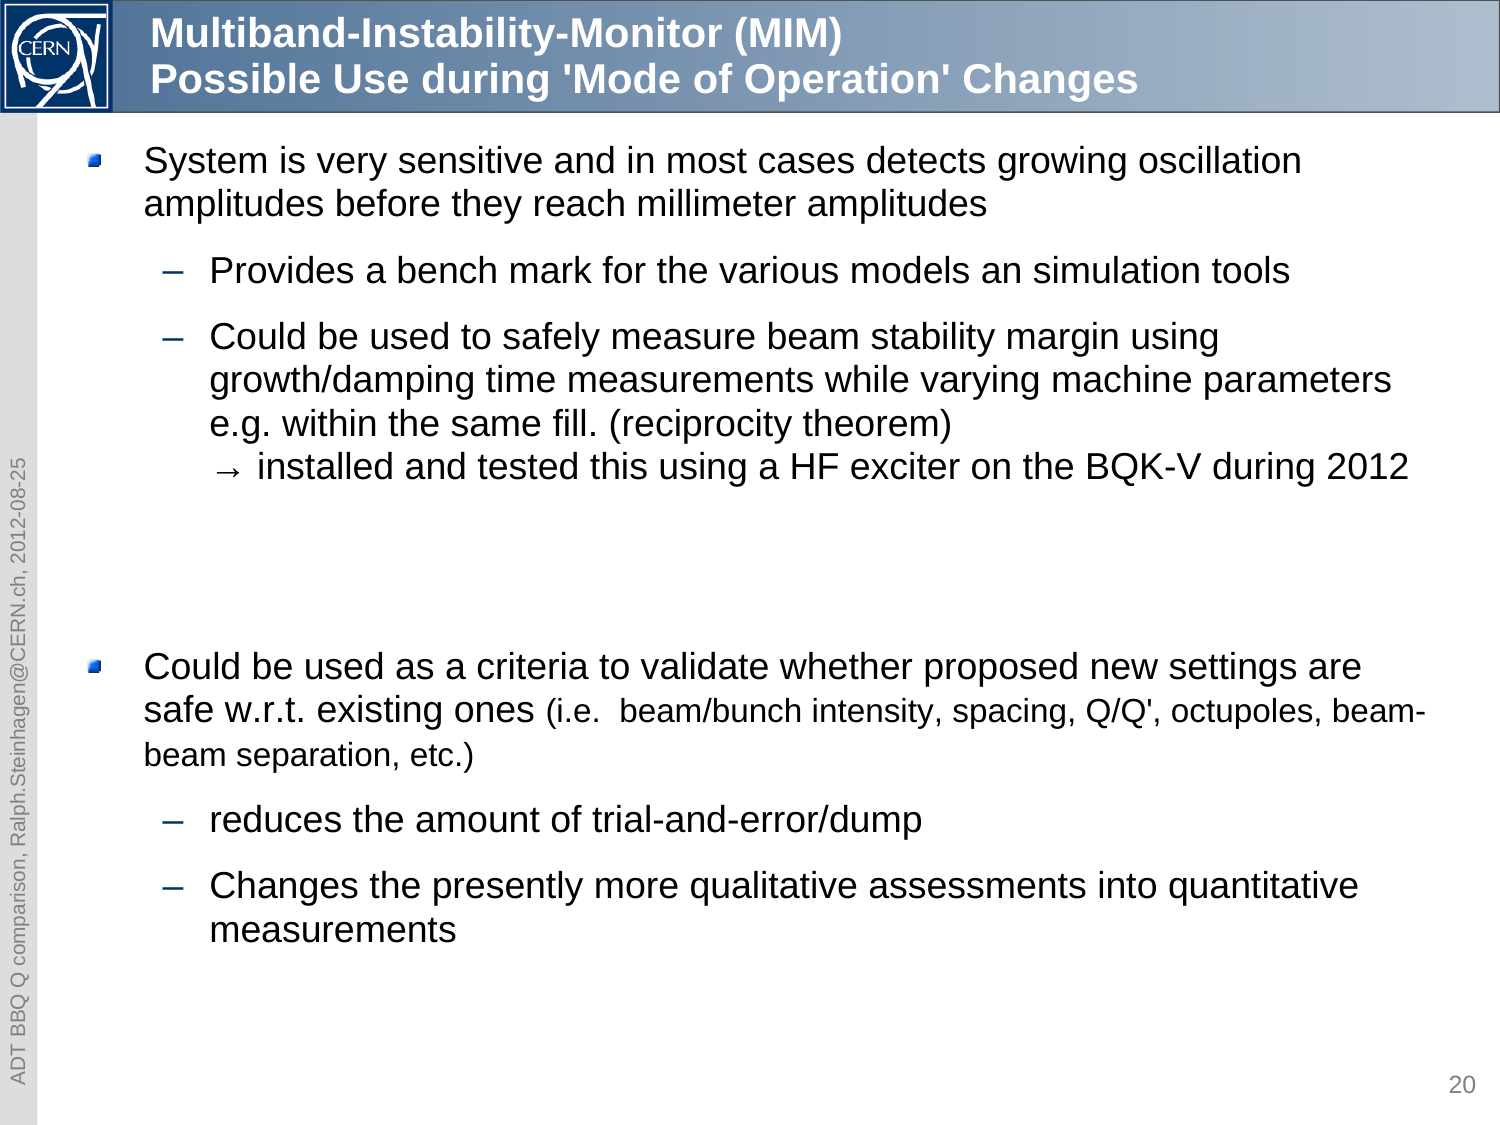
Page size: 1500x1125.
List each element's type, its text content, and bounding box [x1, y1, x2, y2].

picture [0, 0, 113, 113]
list System is very sensitive and in most cases detects growing oscillation amplitudes before they reach millimeter amplitudes Provides a bench mark for the various models an simulation tools Could be used to safely measure beam stability margin using growth/damping time measurements while varying machine parameters e.g. within the same fill. (reciprocity theorem) → installed and tested this using a HF exciter on the BQK-V during 2012 Could be used as a criteria to validate whether proposed new settings are safe w.r.t. existing ones (i.e. beam/bunch intensity, spacing, Q/Q', octupoles, beam-beam separation, etc.) reduces the amount of trial-and-error/dump Changes the presently more qualitative assessments into quantitative measurements [87, 137, 1438, 1030]
title Multiband-Instability-Monitor (MIM) Possible Use during 'Mode of Operation' Changes [150, 0, 1201, 113]
